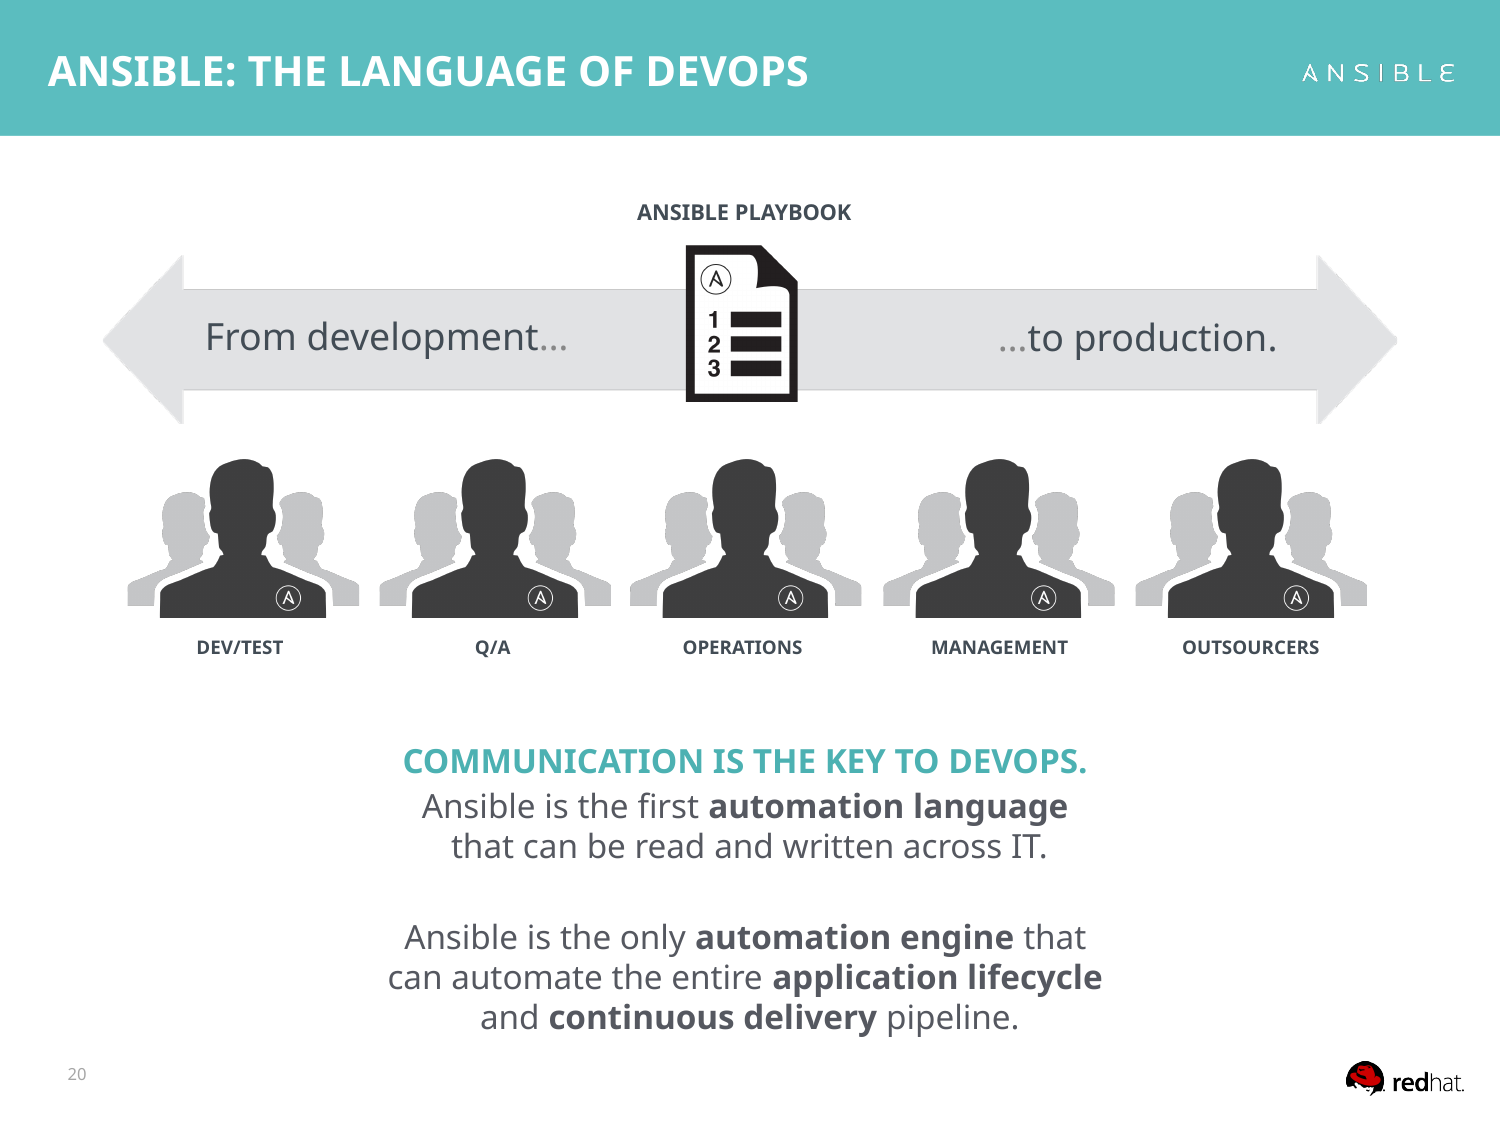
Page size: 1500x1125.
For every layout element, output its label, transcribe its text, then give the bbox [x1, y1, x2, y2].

picture [0, 0, 1500, 732]
text_box DEV/TEST [161, 628, 318, 667]
text_box …to production. [983, 306, 1293, 367]
text_box COMMUNICATION IS THE KEY TO DEVOPS. [0, 732, 1500, 828]
text_box MANAGEMENT [906, 628, 1093, 666]
picture [0, 1046, 1500, 1125]
text_box Q/A [414, 628, 571, 666]
text_box Ansible is the only automation engine that can automate the entire application lifecycle and continuous delivery pipeline. [0, 916, 1500, 1046]
text_box OPERATIONS [649, 628, 836, 666]
text_box From development… [190, 305, 584, 366]
list ANSIBLE: THE LANGUAGE OF DEVOPS [47, 45, 936, 104]
text_box OUTSOURCERS [1142, 628, 1359, 666]
text_box Ansible is the first automation language that can be read and written across IT. [0, 828, 1500, 916]
text_box ANSIBLE PLAYBOOK [591, 190, 898, 232]
